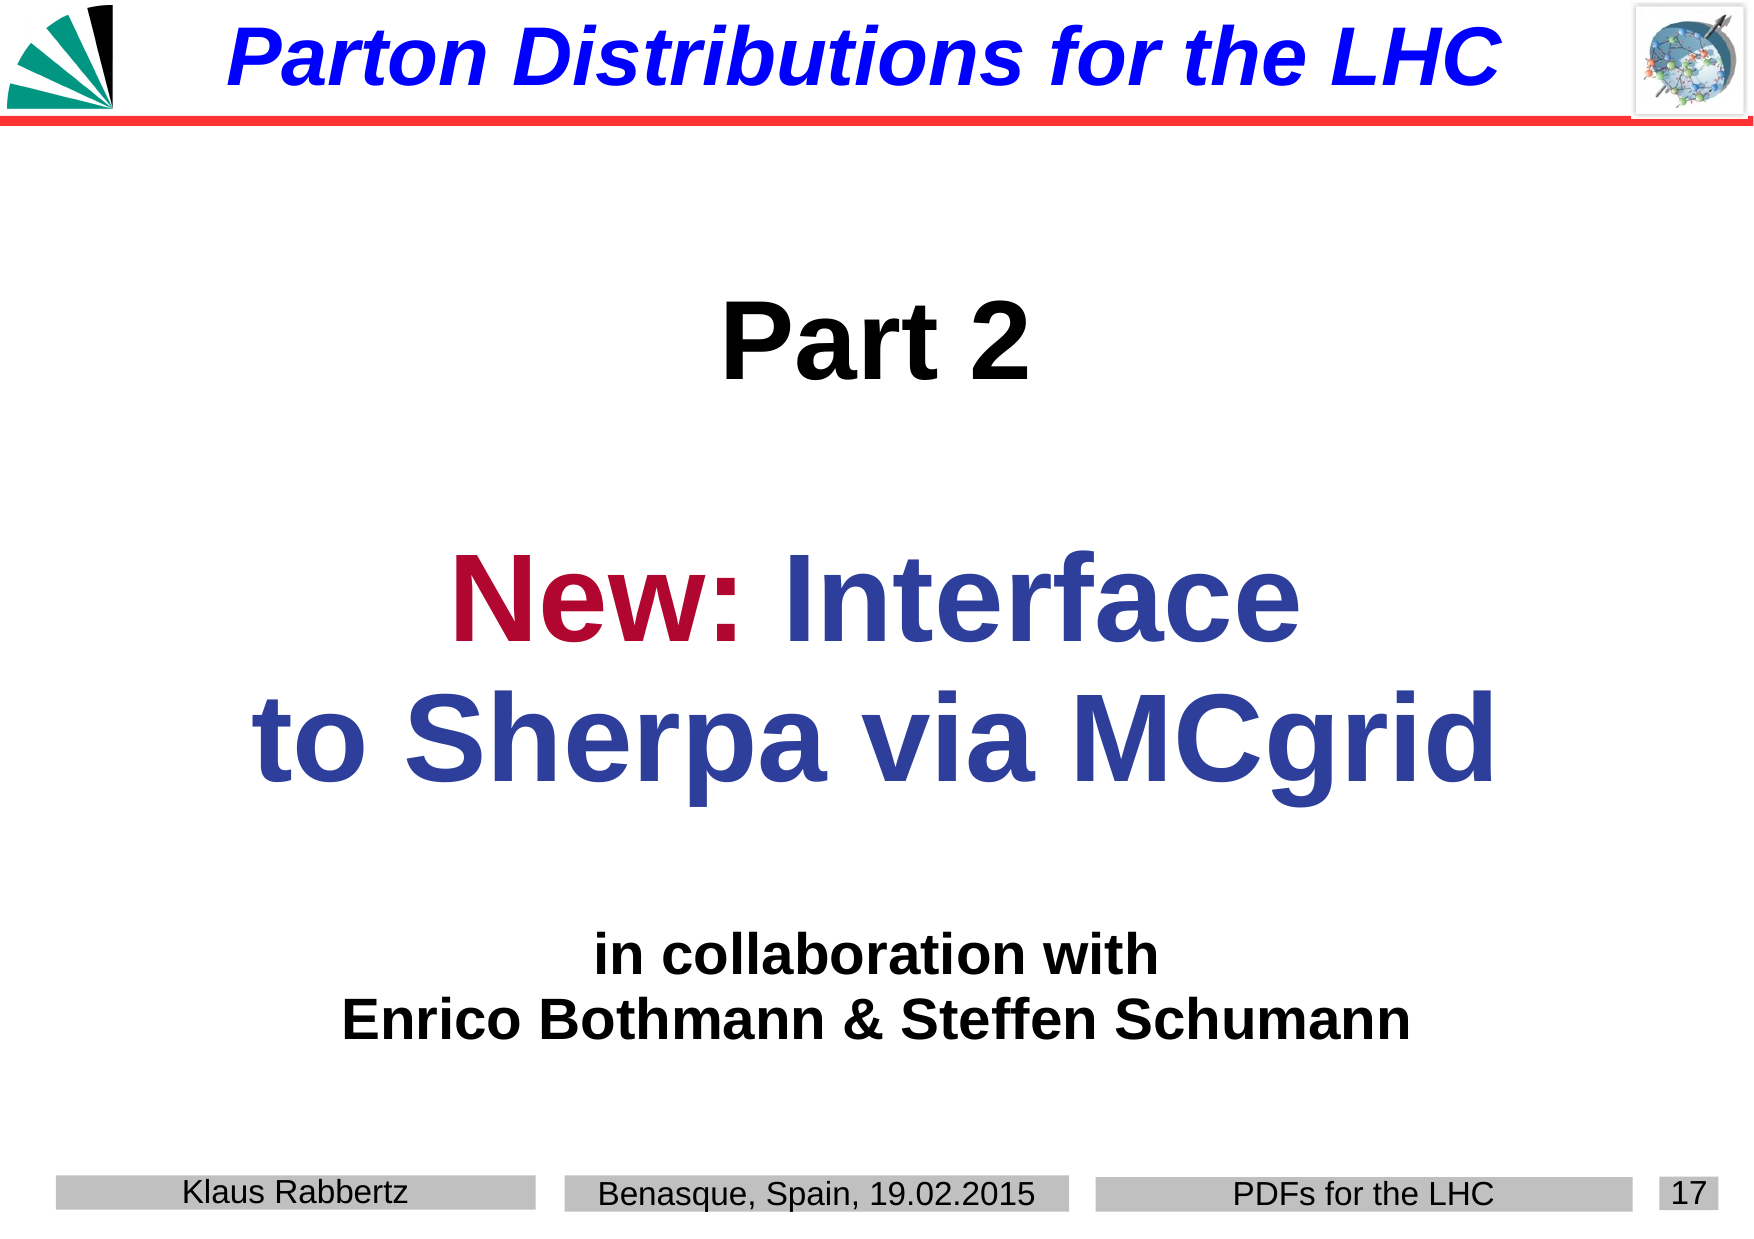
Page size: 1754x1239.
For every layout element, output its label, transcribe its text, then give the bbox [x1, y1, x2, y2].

text_box Part 2 New: Interface to Sherpa via MCgrid [239, 271, 1514, 816]
title Parton Distributions for the LHC [123, 0, 1606, 114]
picture [7, 5, 113, 110]
picture [1631, 2, 1748, 119]
text_box in collaboration with Enrico Bothmann & Steffen Schumann [329, 915, 1425, 1059]
